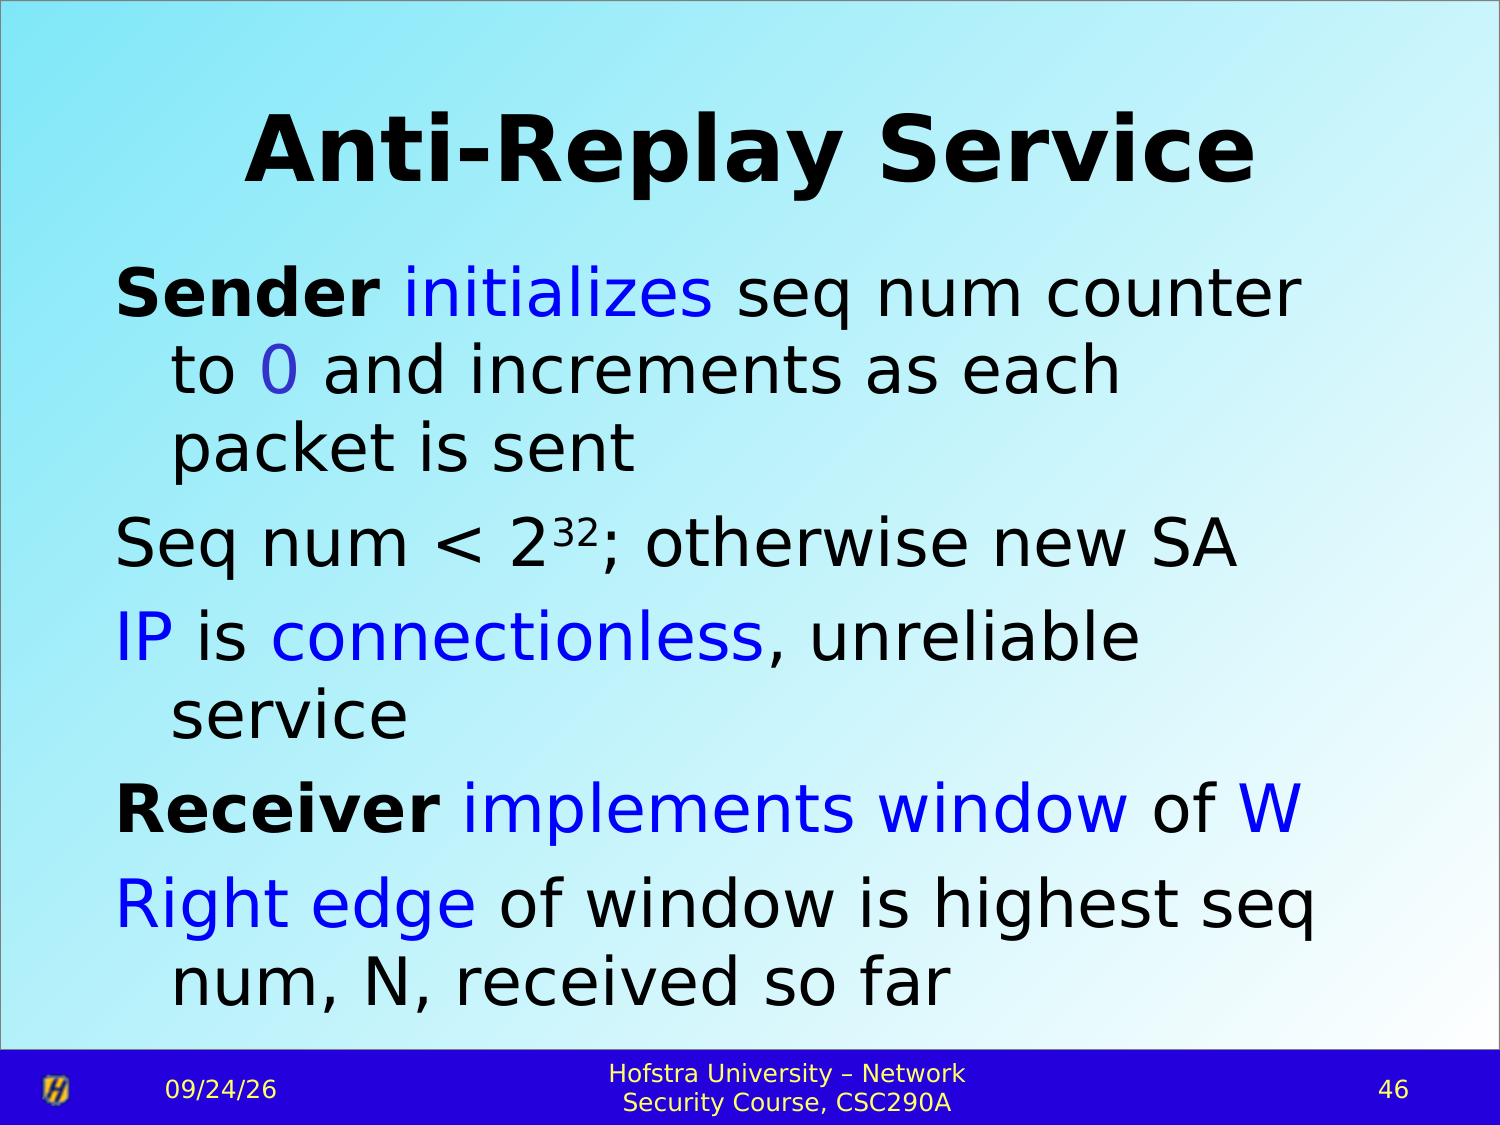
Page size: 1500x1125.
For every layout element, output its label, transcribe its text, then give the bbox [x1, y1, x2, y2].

list Sender initializes seq num counter to 0 and increments as each packet is sent Seq num < 232; otherwise new SA IP is connectionless, unreliable service Receiver implements window of W Right edge of window is highest seq num, N, received so far [99, 246, 1375, 1029]
picture [37, 1072, 76, 1110]
title Anti-Replay Service [112, 85, 1391, 212]
